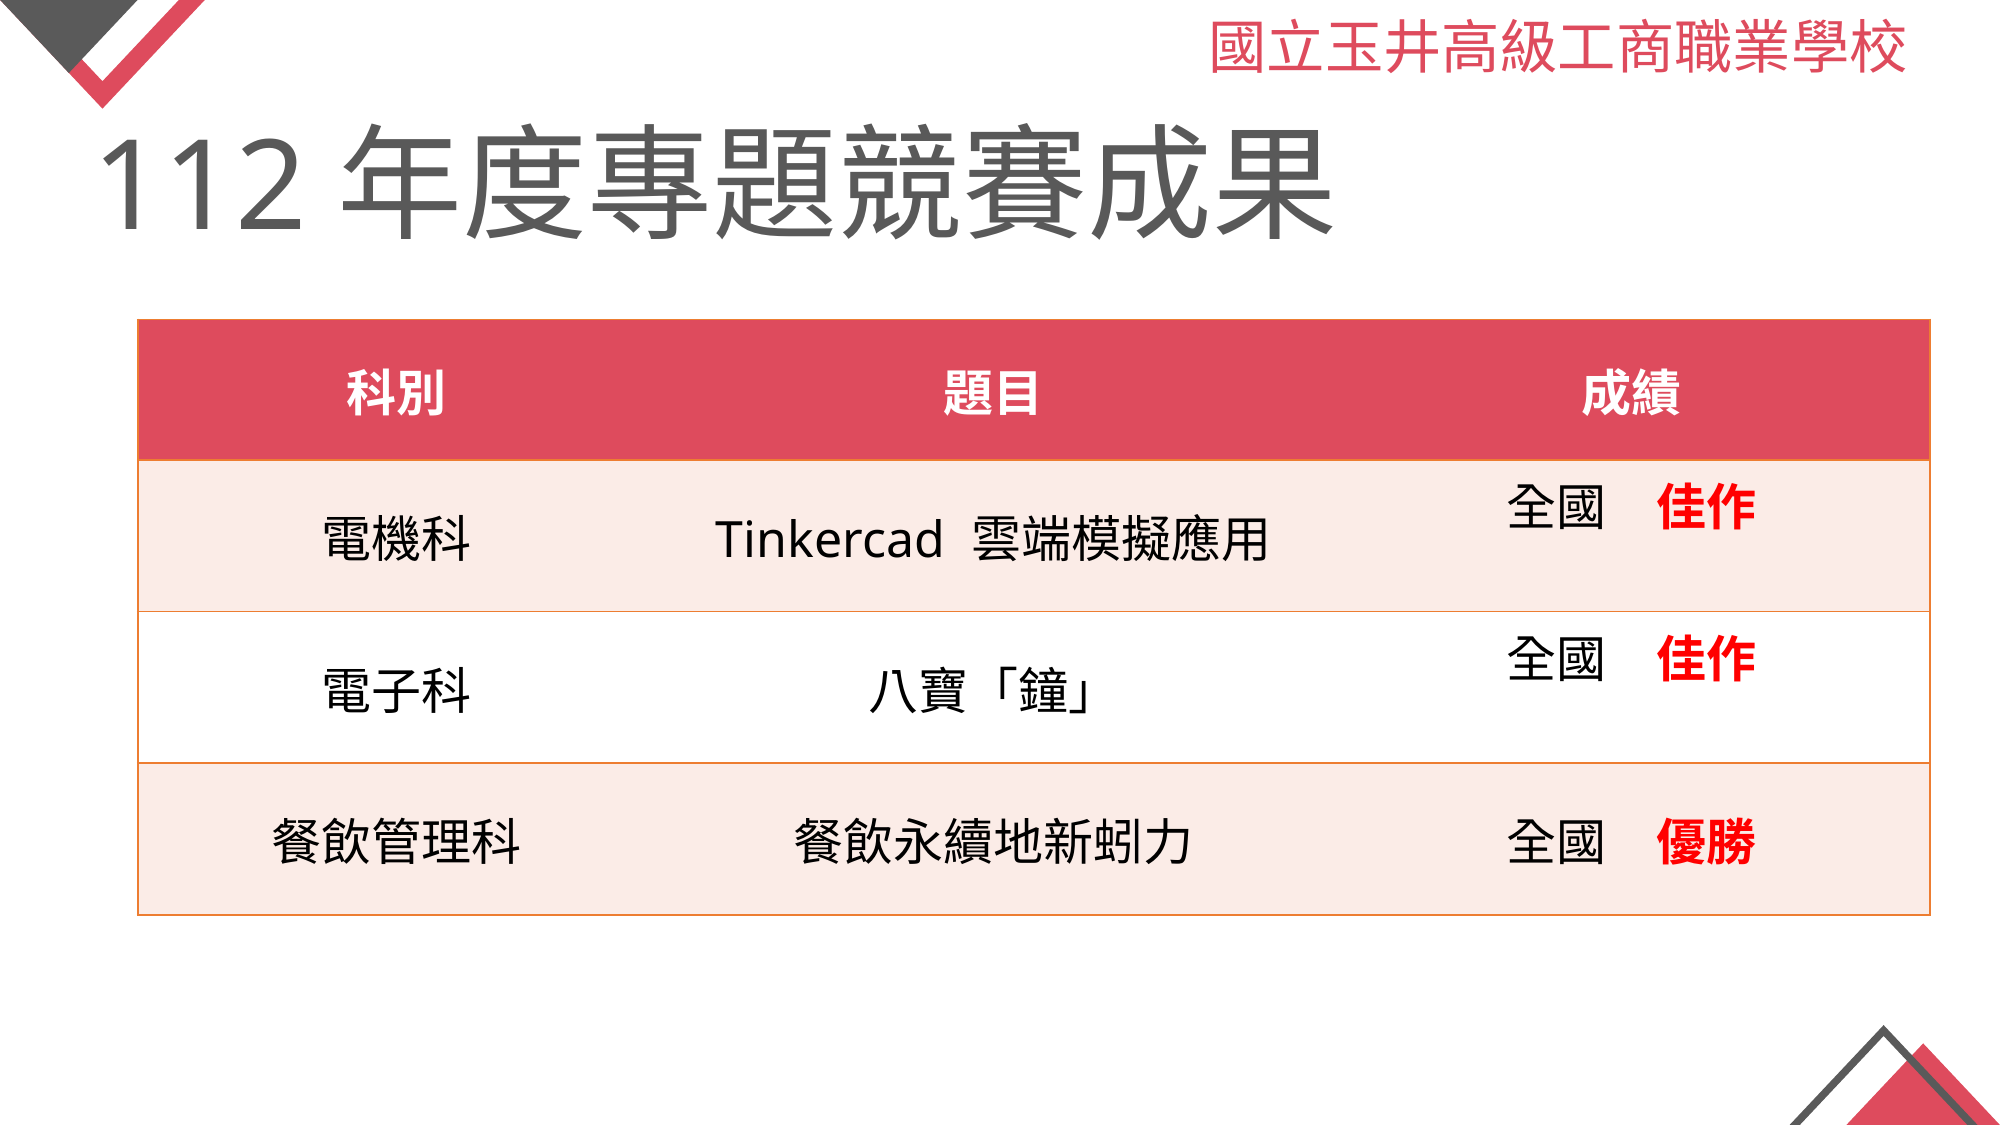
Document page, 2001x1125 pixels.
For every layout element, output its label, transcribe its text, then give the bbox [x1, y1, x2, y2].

text_box 國立玉井高級工商職業學校 [1122, 3, 1994, 89]
table_cell 全國 佳作 [1333, 612, 1929, 762]
table_cell 電機科 [139, 461, 654, 611]
table_cell 全國 優勝 [1333, 764, 1929, 914]
table_cell 全國 佳作 [1333, 461, 1929, 611]
table_cell Tinkercad 雲端模擬應用 [654, 461, 1333, 611]
text_box [1789, 1025, 2000, 1125]
table_cell 八寶「鐘」 [654, 612, 1333, 762]
table_header 題目 [654, 320, 1333, 459]
text_box [0, 0, 205, 109]
table_header 科別 [139, 320, 654, 459]
table_header 成績 [1333, 320, 1929, 459]
table_cell 電子科 [139, 612, 654, 762]
table_cell 餐飲管理科 [139, 764, 654, 914]
text_box 112年度專題競賽成果 [16, 110, 1414, 265]
table_cell 餐飲永續地新蚓力 [654, 764, 1333, 914]
